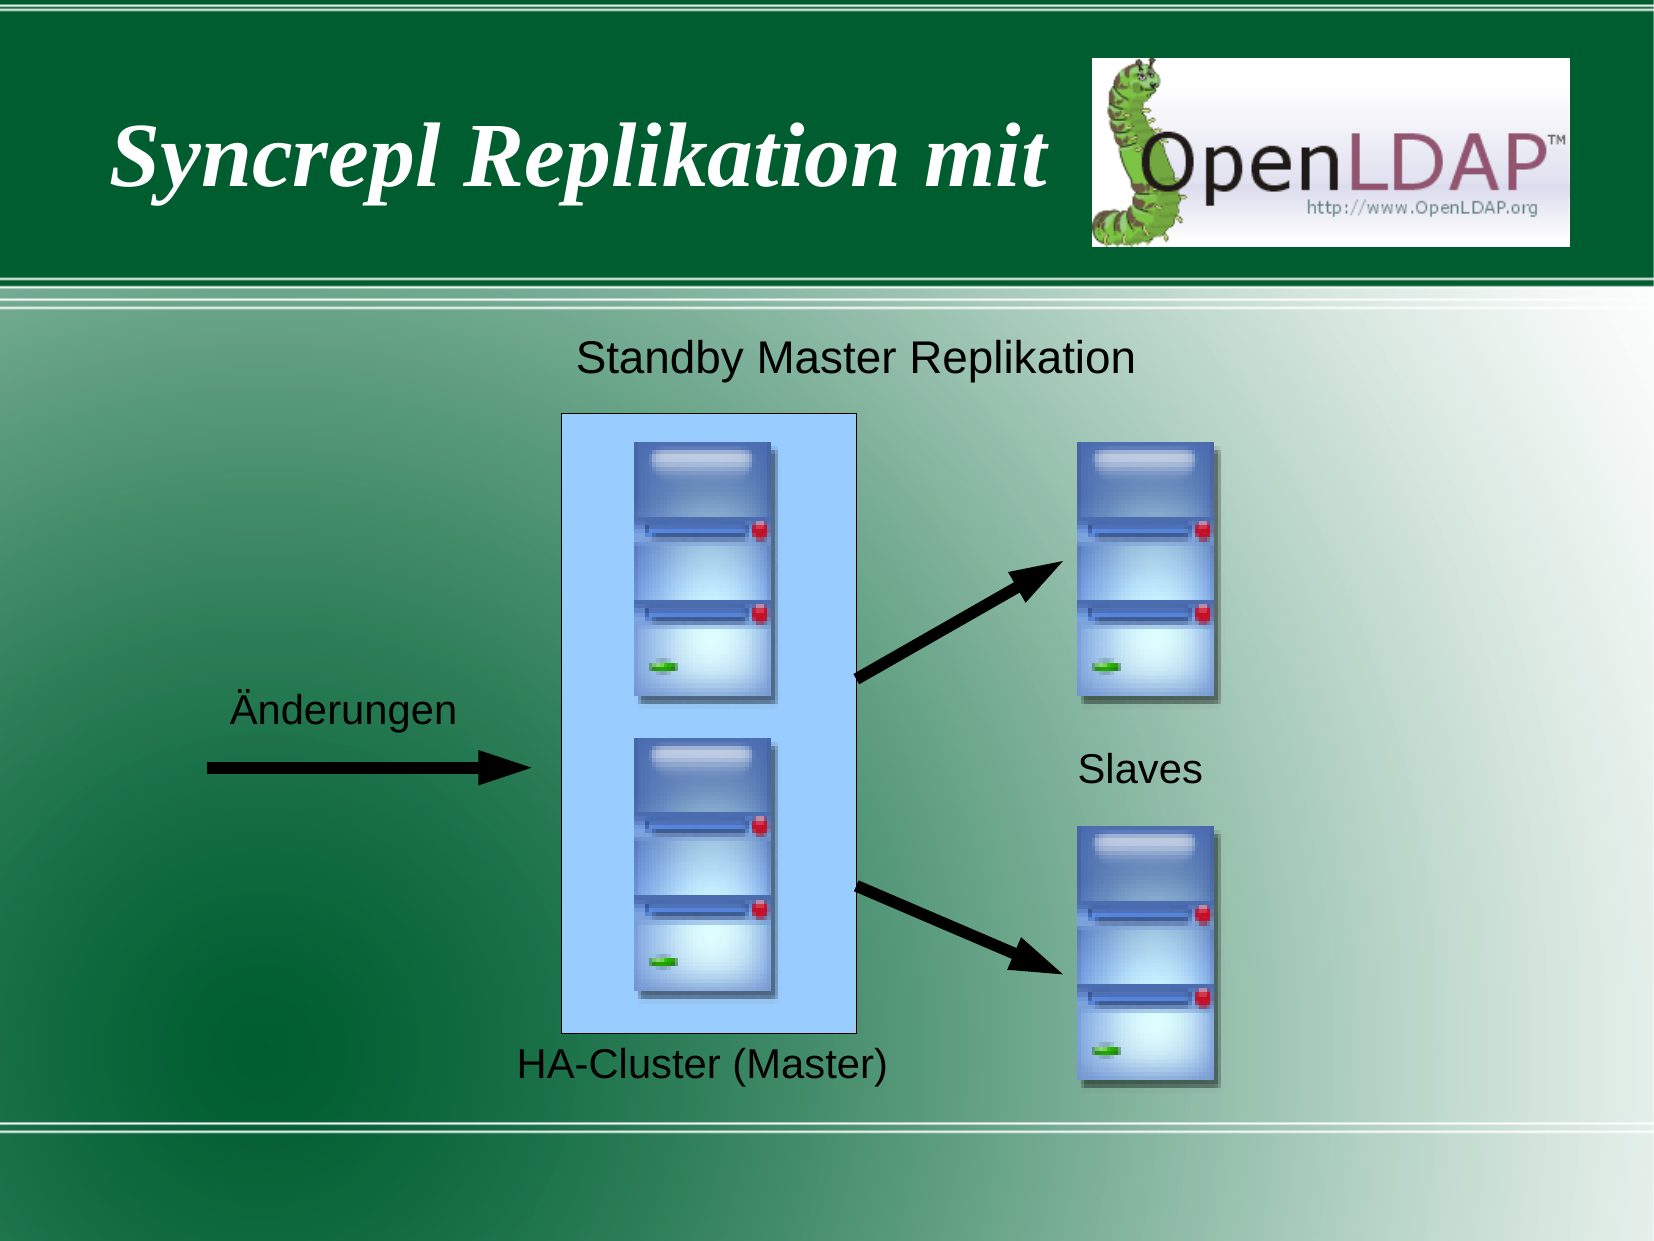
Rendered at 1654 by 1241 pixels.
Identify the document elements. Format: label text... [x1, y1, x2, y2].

picture [0, 0, 1654, 1241]
text_box HA-Cluster (Master) [501, 1033, 904, 1095]
text_box Standby Master Replikation [561, 324, 1152, 391]
text_box Änderungen [215, 679, 473, 741]
title Syncrepl Replikation mit [29, 59, 1152, 252]
text_box Slaves [1062, 738, 1219, 800]
list [82, 337, 1571, 1037]
